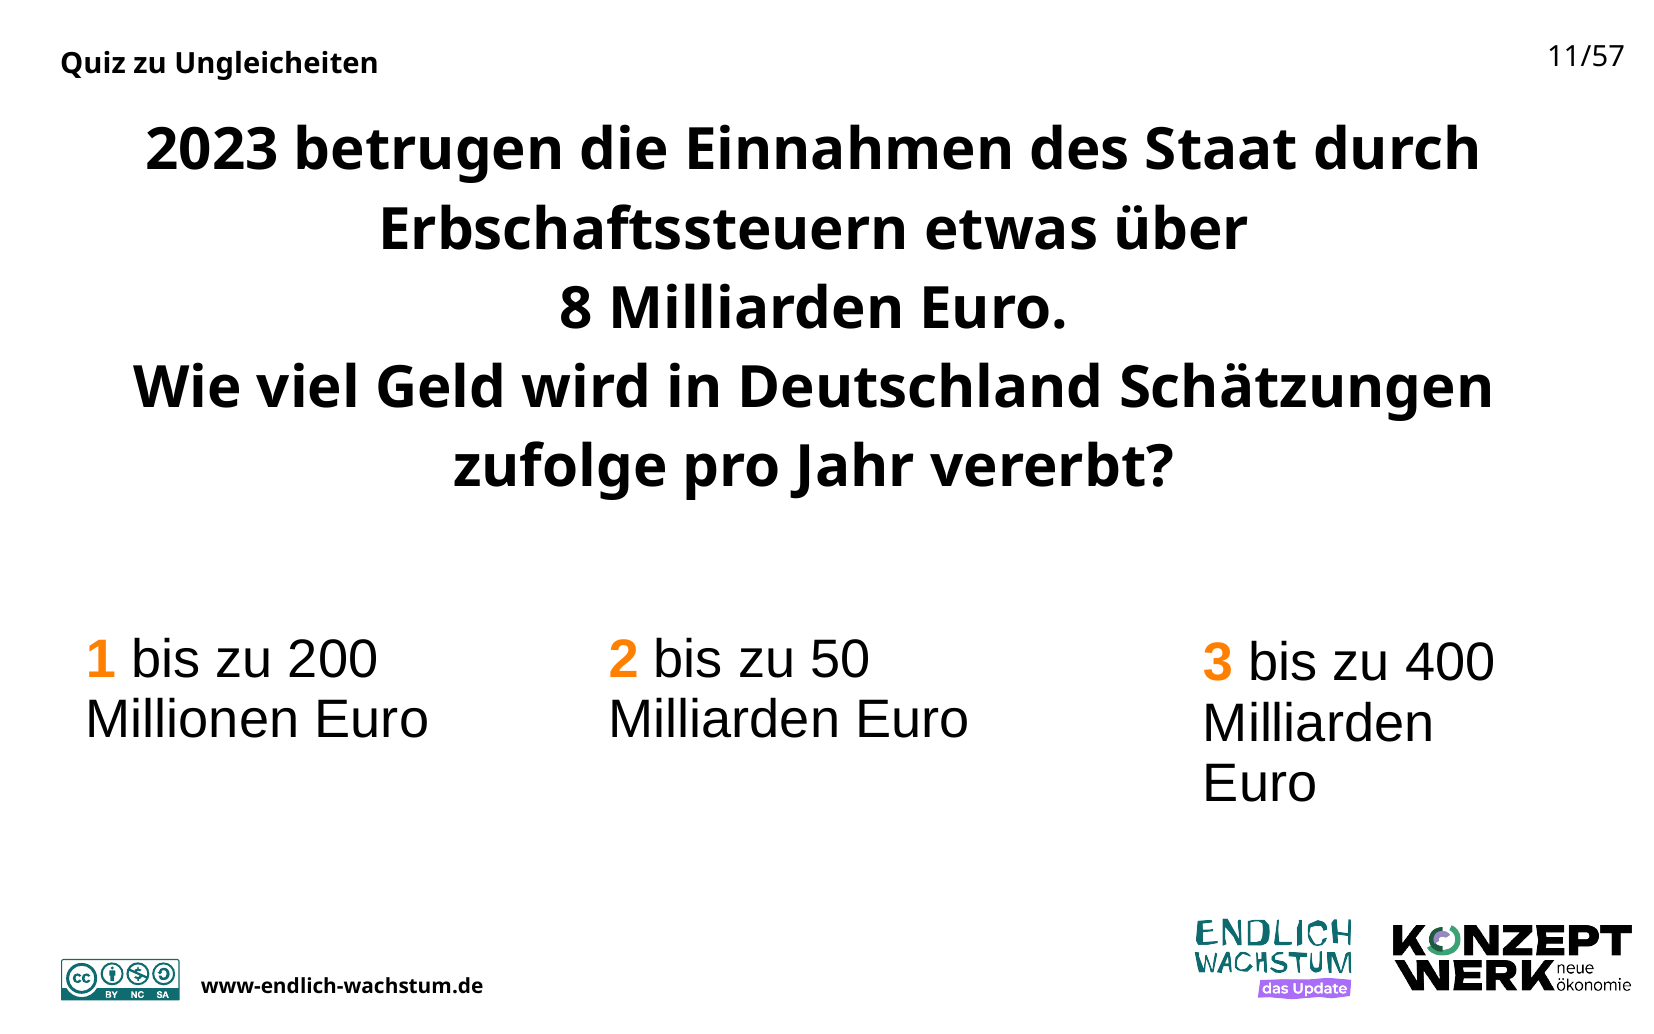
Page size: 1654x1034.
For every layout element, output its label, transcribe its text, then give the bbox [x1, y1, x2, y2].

text_box 2 bis zu 50 Milliarden Euro [523, 620, 1064, 829]
text_box 1 bis zu 200 Millionen Euro [0, 620, 523, 878]
text_box 3 bis zu 400 Milliarden Euro [1117, 624, 1578, 821]
picture [1176, 900, 1374, 1011]
title 2023 betrugen die Einnahmen des Staat durch Erbschaftssteuern etwas über 8 Milliarden Euro. Wie viel Geld wird in Deutschland Schätzungen zufolge pro Jahr vererbt? [69, 107, 1558, 513]
picture [1387, 917, 1636, 997]
